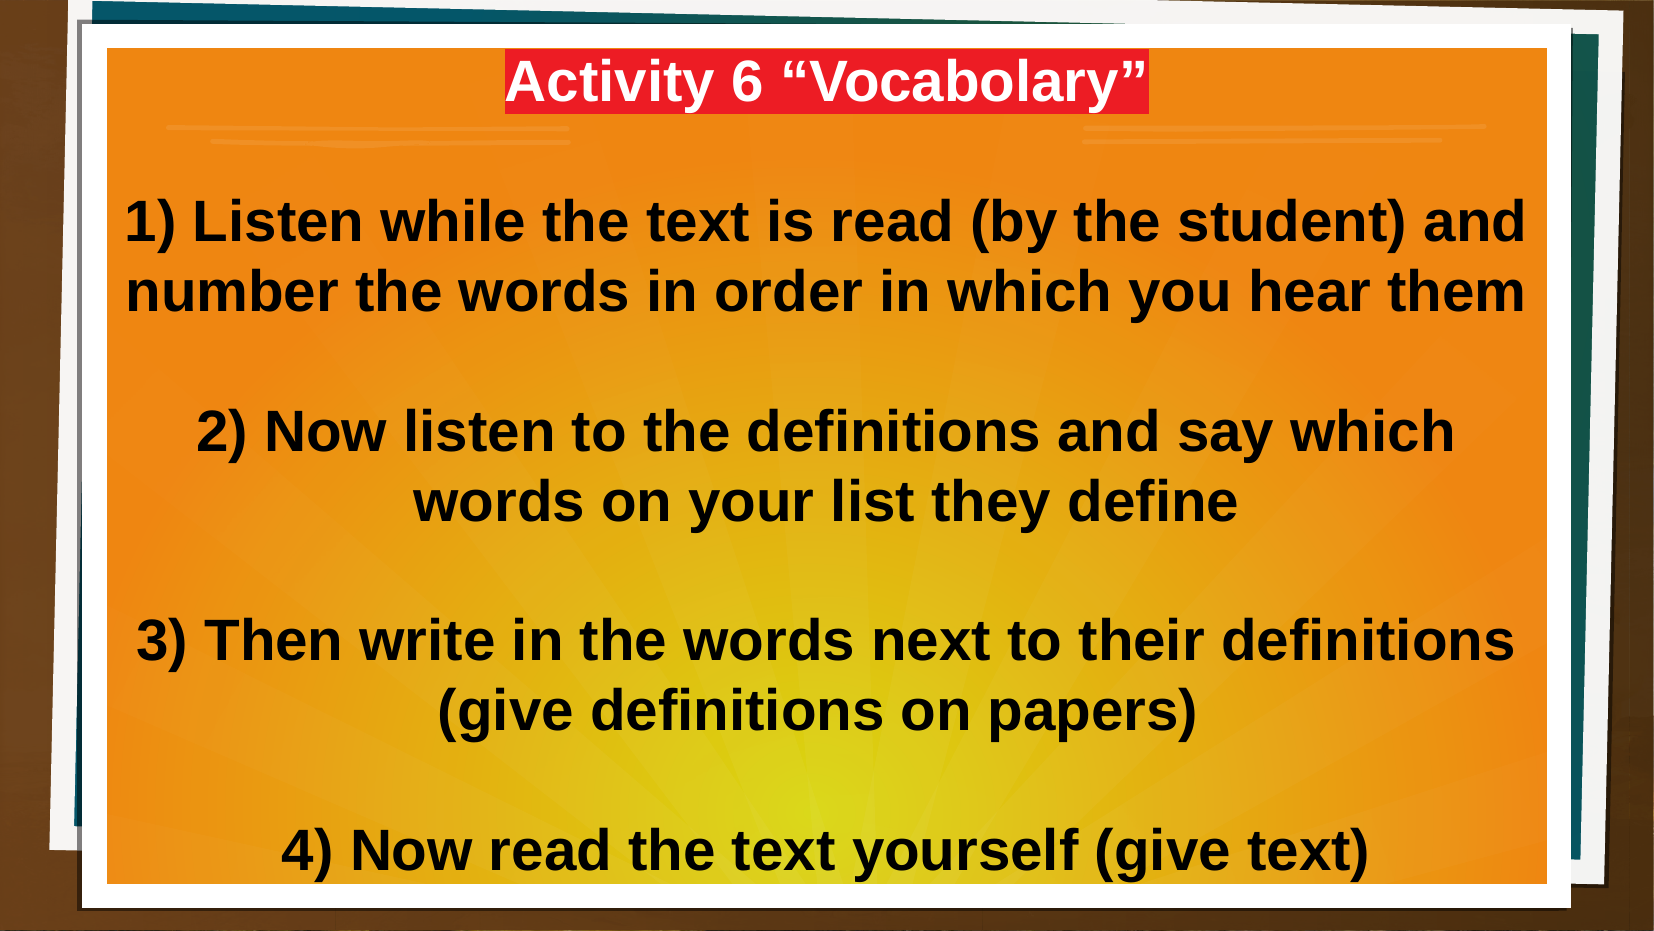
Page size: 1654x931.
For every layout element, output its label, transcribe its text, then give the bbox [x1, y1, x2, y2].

title Activity 6 “Vocabolary” 1) Listen while the text is read (by the student) and number the words in order in which you hear them 2) Now listen to the definitions and say which words on your list they define 3) Then write in the words next to their definitions (give definitions on papers) 4) Now read the text yourself (give text) [106, 0, 1548, 904]
